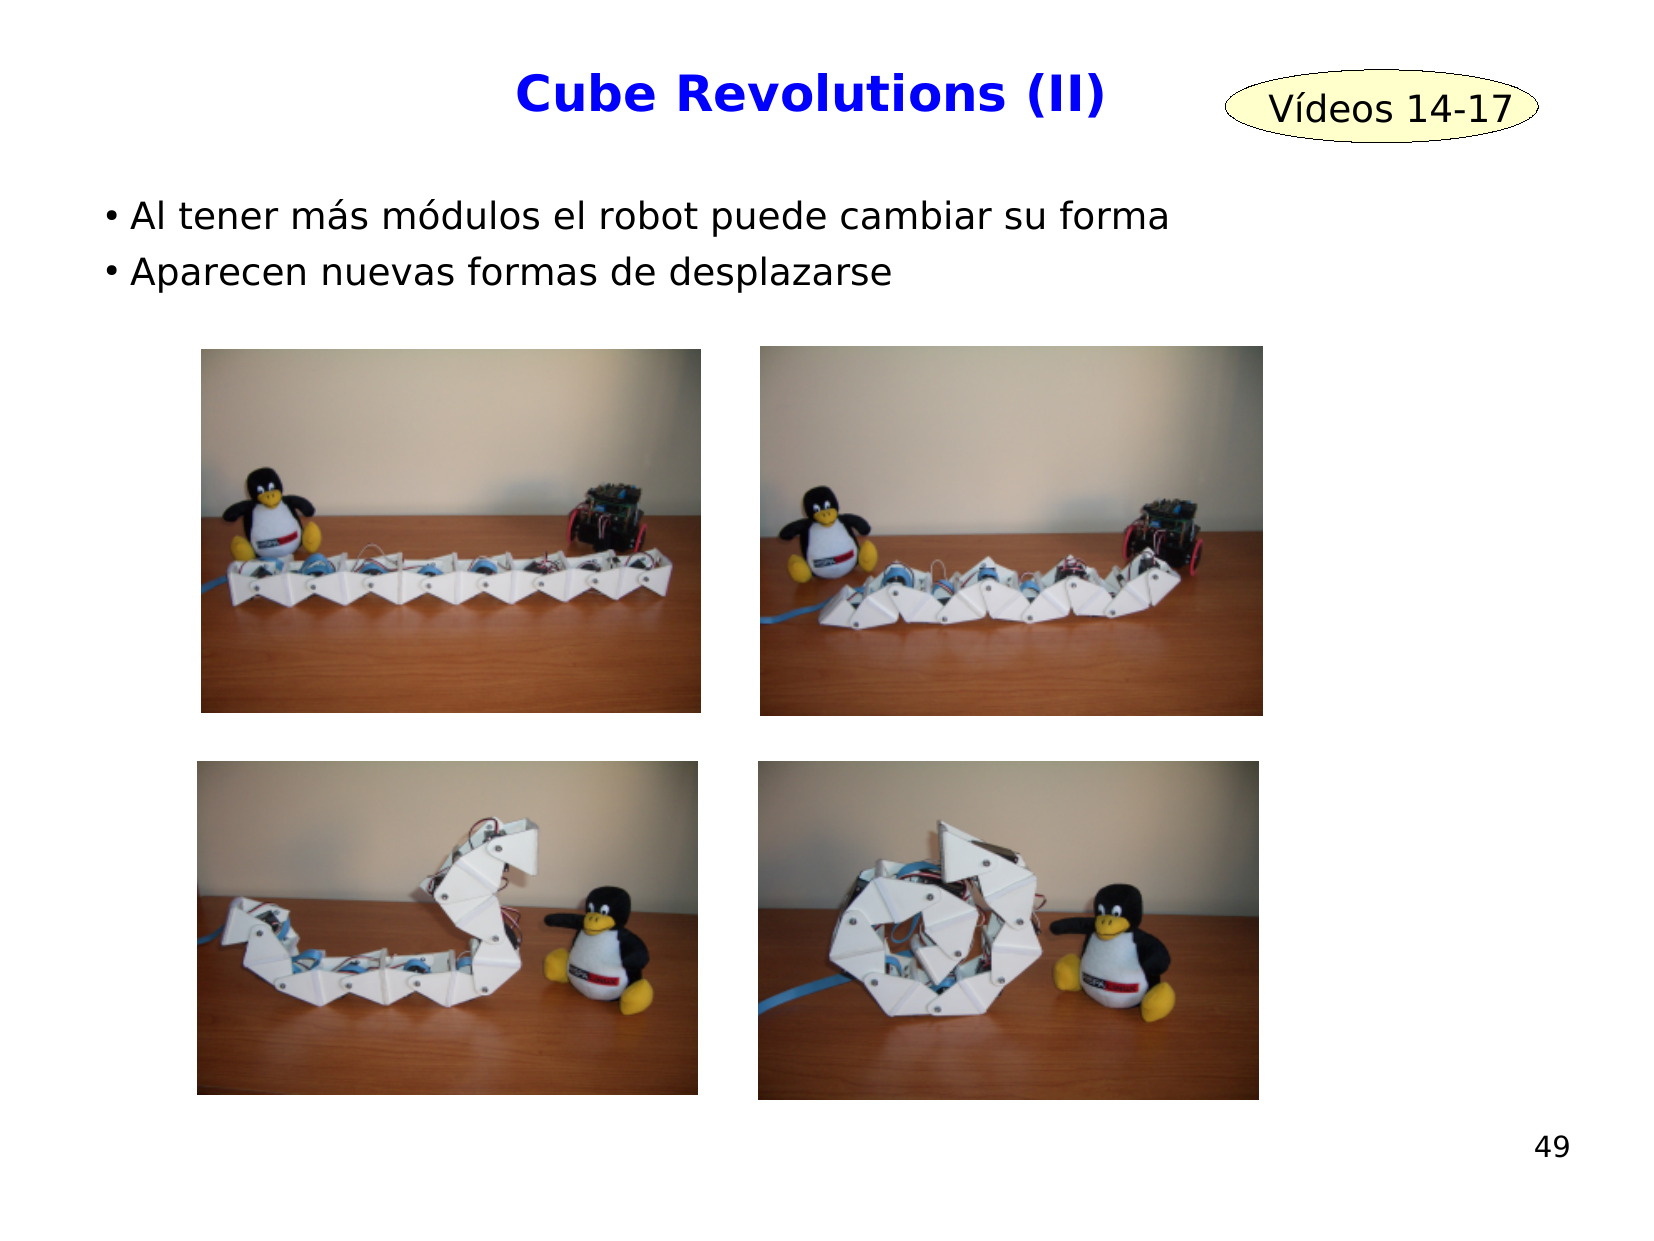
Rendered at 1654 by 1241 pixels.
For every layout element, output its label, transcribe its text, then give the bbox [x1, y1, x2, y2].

text_box Cube Revolutions (II) [500, 57, 1123, 131]
text_box Al tener más módulos el robot puede cambiar su forma Aparecen nuevas formas de desplazarse [90, 187, 1187, 302]
picture [760, 346, 1263, 716]
picture [197, 761, 698, 1095]
picture [201, 349, 701, 713]
text_box Vídeos 14-17 [1253, 79, 1530, 139]
text_box [1277, 69, 1486, 79]
picture [758, 761, 1259, 1100]
text_box [1530, 94, 1539, 118]
text_box [1225, 85, 1253, 127]
text_box [1313, 139, 1451, 143]
